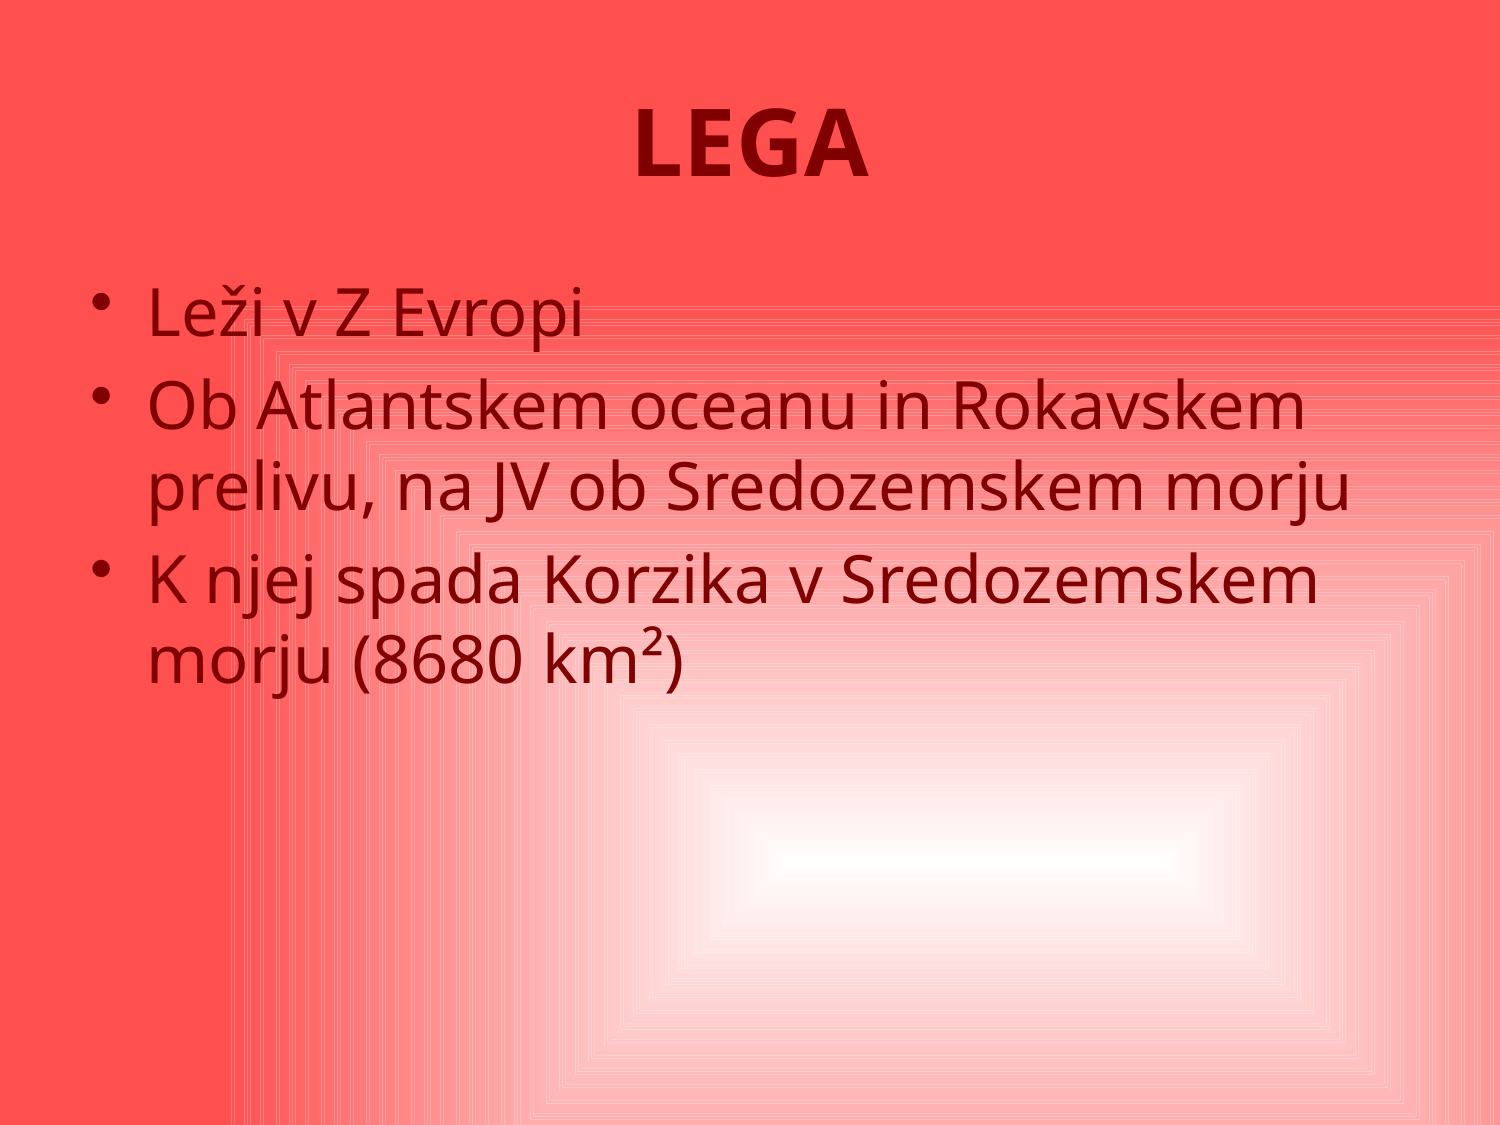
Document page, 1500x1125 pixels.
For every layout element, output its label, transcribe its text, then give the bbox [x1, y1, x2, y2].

list Leži v Z Evropi Ob Atlantskem oceanu in Rokavskem prelivu, na JV ob Sredozemskem morju K njej spada Korzika v Sredozemskem morju (8680 km²) [75, 262, 1425, 1005]
title LEGA [75, 45, 1425, 233]
